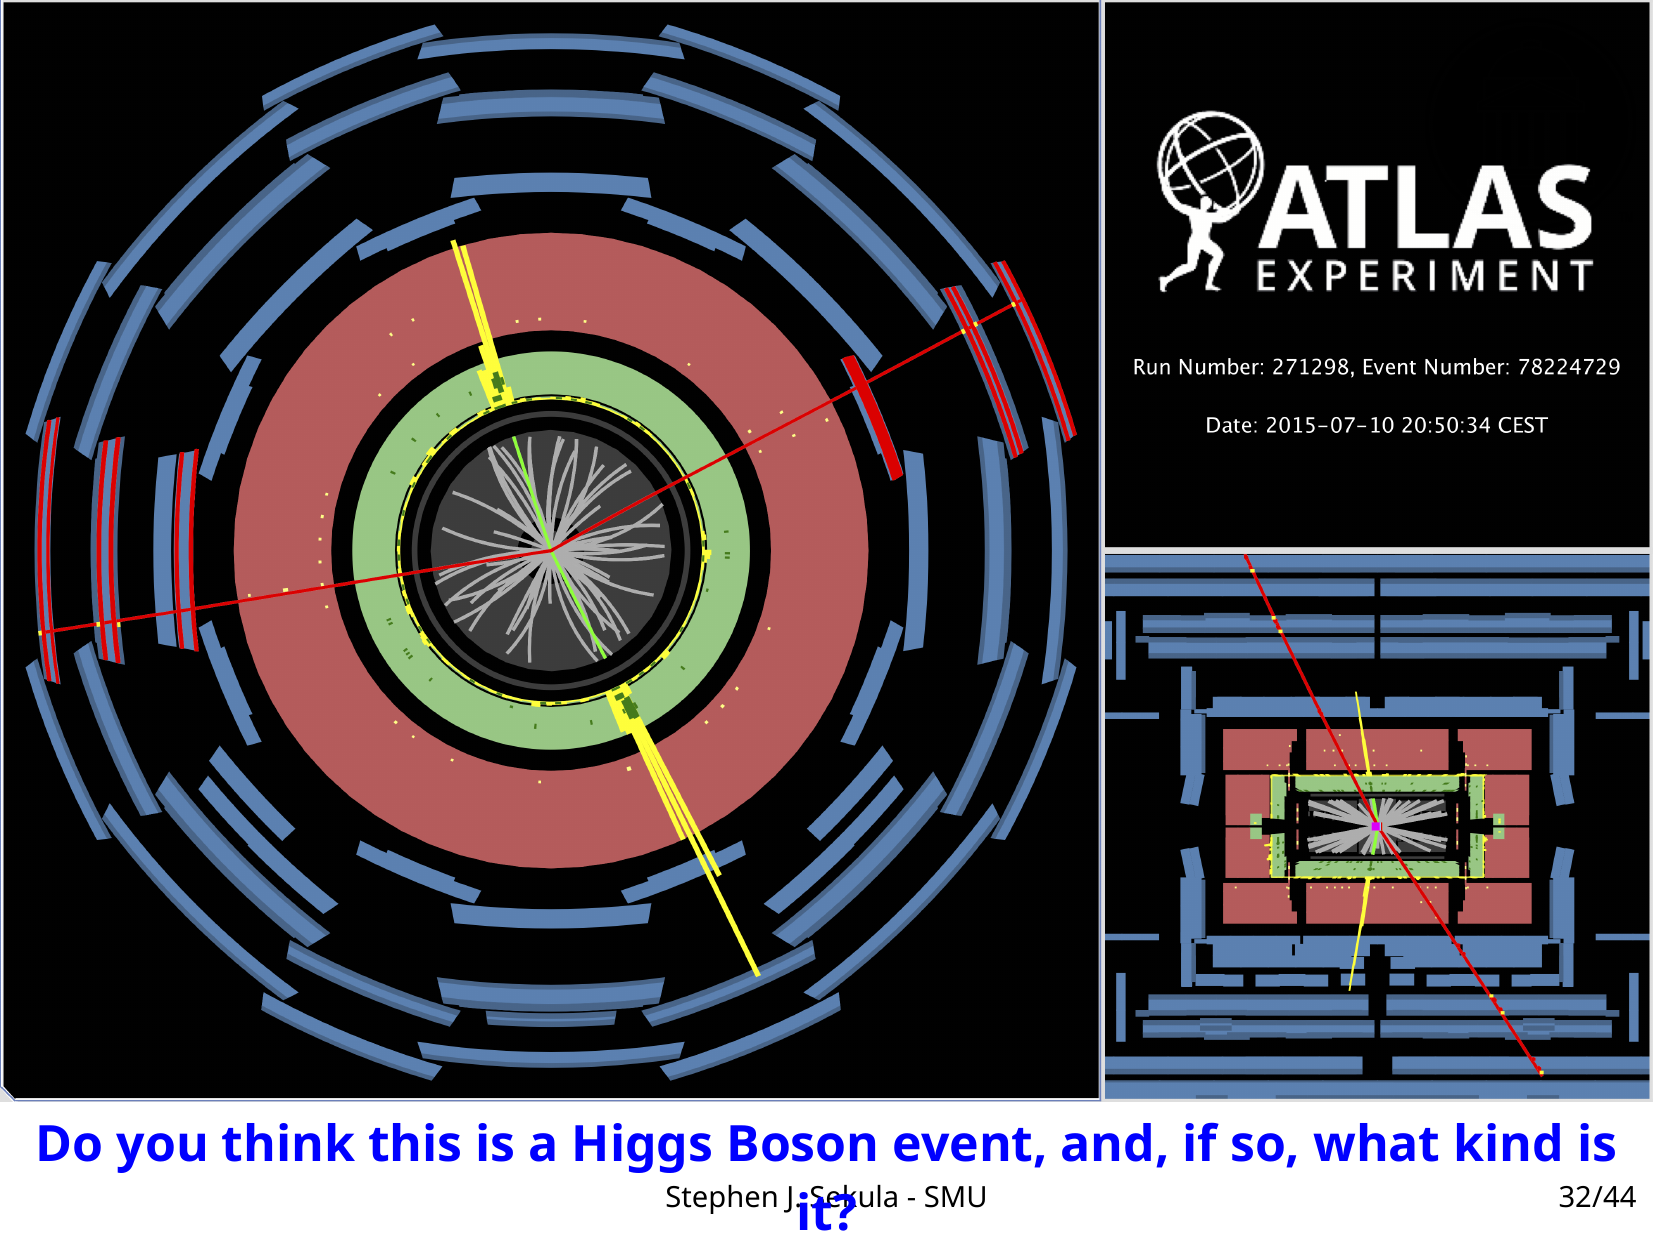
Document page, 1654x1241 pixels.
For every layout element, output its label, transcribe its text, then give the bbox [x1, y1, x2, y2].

picture [0, 0, 1654, 1101]
text_box Do you think this is a Higgs Boson event, and, if so, what kind is it? [0, 1101, 1654, 1181]
